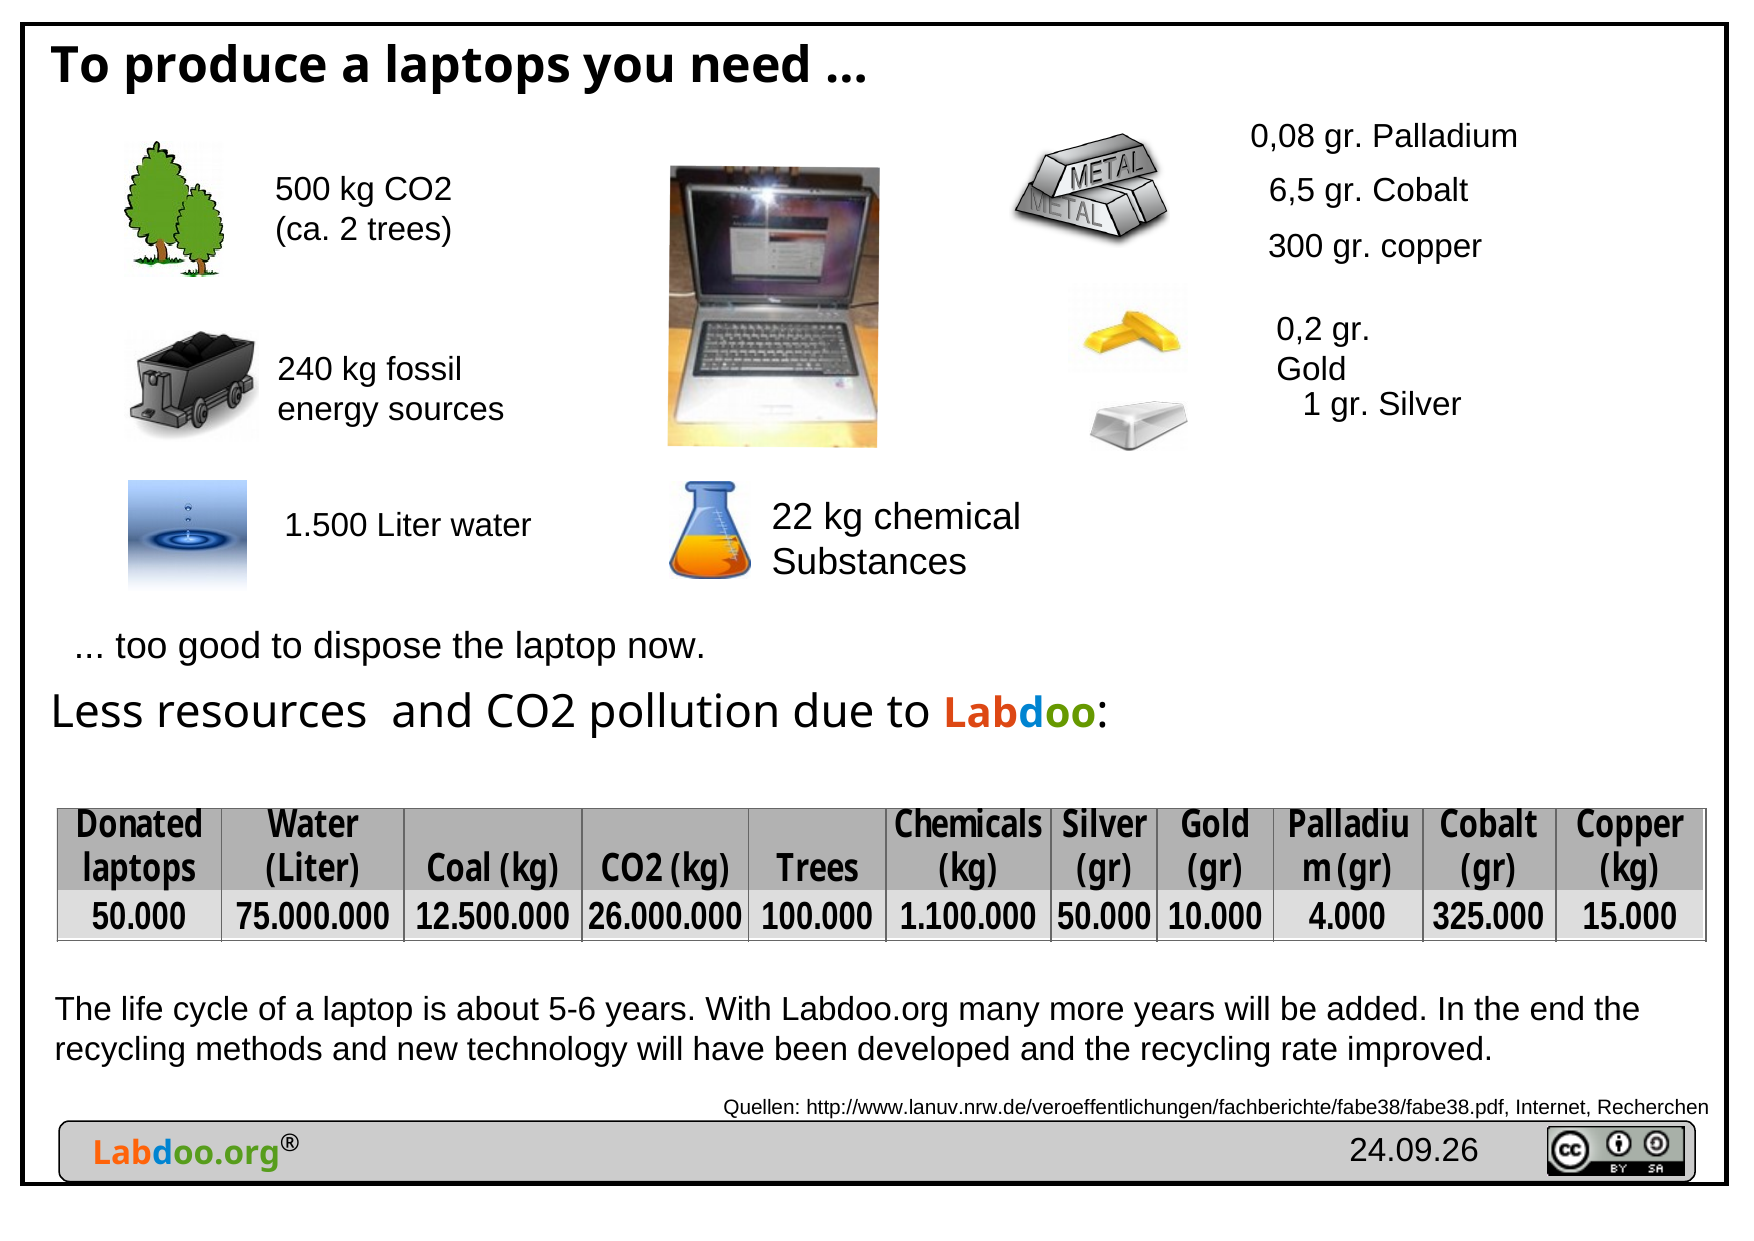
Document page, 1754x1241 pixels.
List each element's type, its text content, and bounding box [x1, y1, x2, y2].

picture [128, 480, 247, 591]
text_box To produce a laptops you need … [35, 25, 1678, 107]
text_box Less resources and CO2 pollution due to Labdoo: [35, 674, 1666, 745]
picture [667, 165, 880, 448]
text_box 6,5 gr. Cobalt [1254, 161, 1524, 216]
picture [1089, 401, 1188, 451]
text_box 0,2 gr. Gold [1261, 299, 1465, 395]
picture [124, 141, 224, 277]
text_box 22 kg chemical Substances [756, 484, 1099, 590]
text_box 0,08 gr. Palladium [1235, 106, 1583, 162]
picture [1009, 128, 1170, 249]
text_box 500 kg CO2 (ca. 2 trees) [260, 160, 567, 255]
text_box The life cycle of a laptop is about 5-6 years. With Labdoo.org many more years will be added. In the end the recycling methods and new technology will have been developed and the recycling rate improved. [39, 980, 1729, 1075]
text_box ... too good to dispose the laptop now. [59, 613, 1630, 674]
text_box 1 gr. Silver [1287, 375, 1540, 449]
text_box Labdoo.org® [77, 1098, 355, 1193]
text_box 240 kg fossil energy sources [262, 339, 585, 435]
text_box 1.500 Liter water [269, 496, 621, 551]
picture [1547, 1127, 1685, 1176]
chart [56, 808, 1708, 944]
text_box 300 gr. copper [1253, 216, 1549, 272]
picture [1068, 283, 1188, 373]
picture [124, 330, 259, 442]
text_box Quellen: http://www.lanuv.nrw.de/veroeffentlichungen/fachberichte/fabe38/fabe38.pdf, Internet, Recherchen [708, 1086, 1725, 1127]
picture [669, 481, 751, 579]
